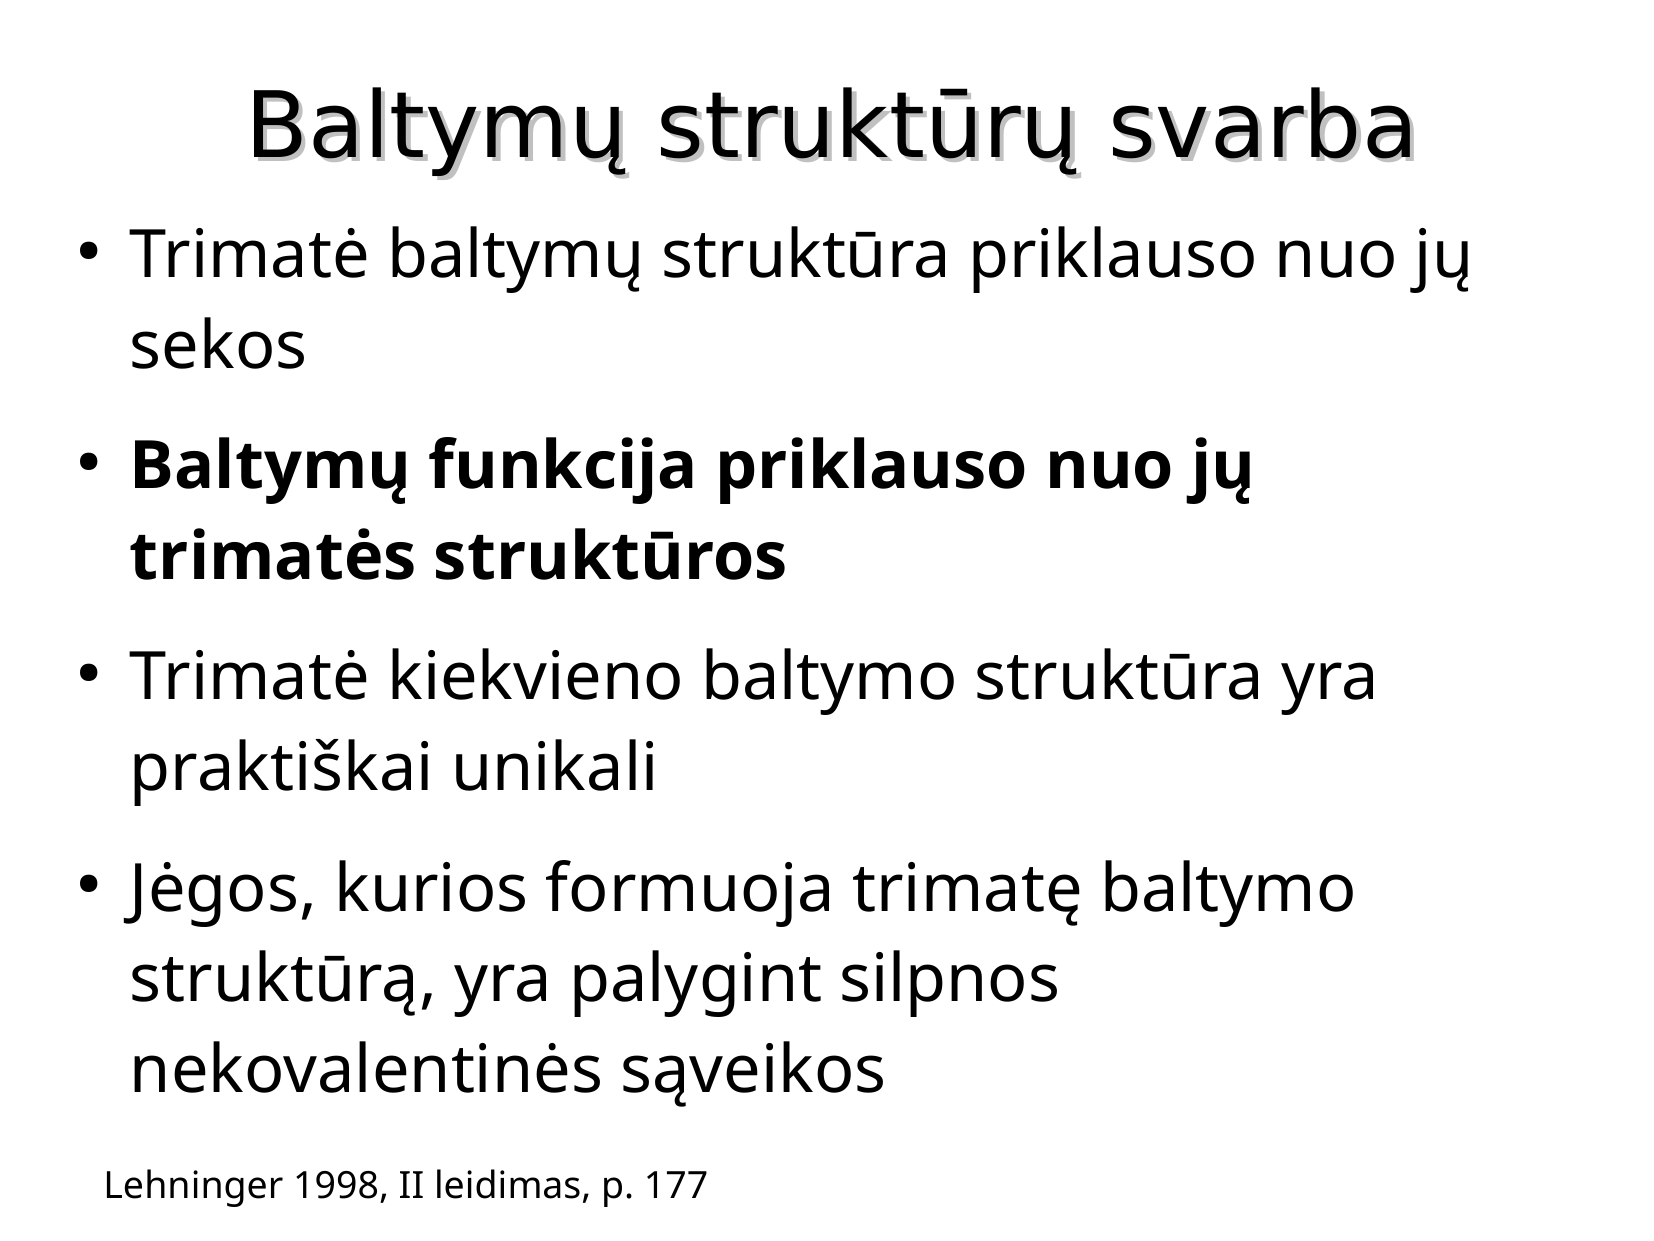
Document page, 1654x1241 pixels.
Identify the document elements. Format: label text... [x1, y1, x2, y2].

text_box Lehninger 1998, II leidimas, p. 177 [88, 1151, 827, 1212]
title Baltymų struktūrų svarba [88, 29, 1577, 222]
list Trimatė baltymų struktūra priklauso nuo jų sekos Baltymų funkcija priklauso nuo jų trimatės struktūros Trimatė kiekvieno baltymo struktūra yra praktiškai unikali Jėgos, kurios formuoja trimatę baltymo struktūrą, yra palygint silpnos nekovalentinės sąveikos [59, 206, 1548, 1023]
